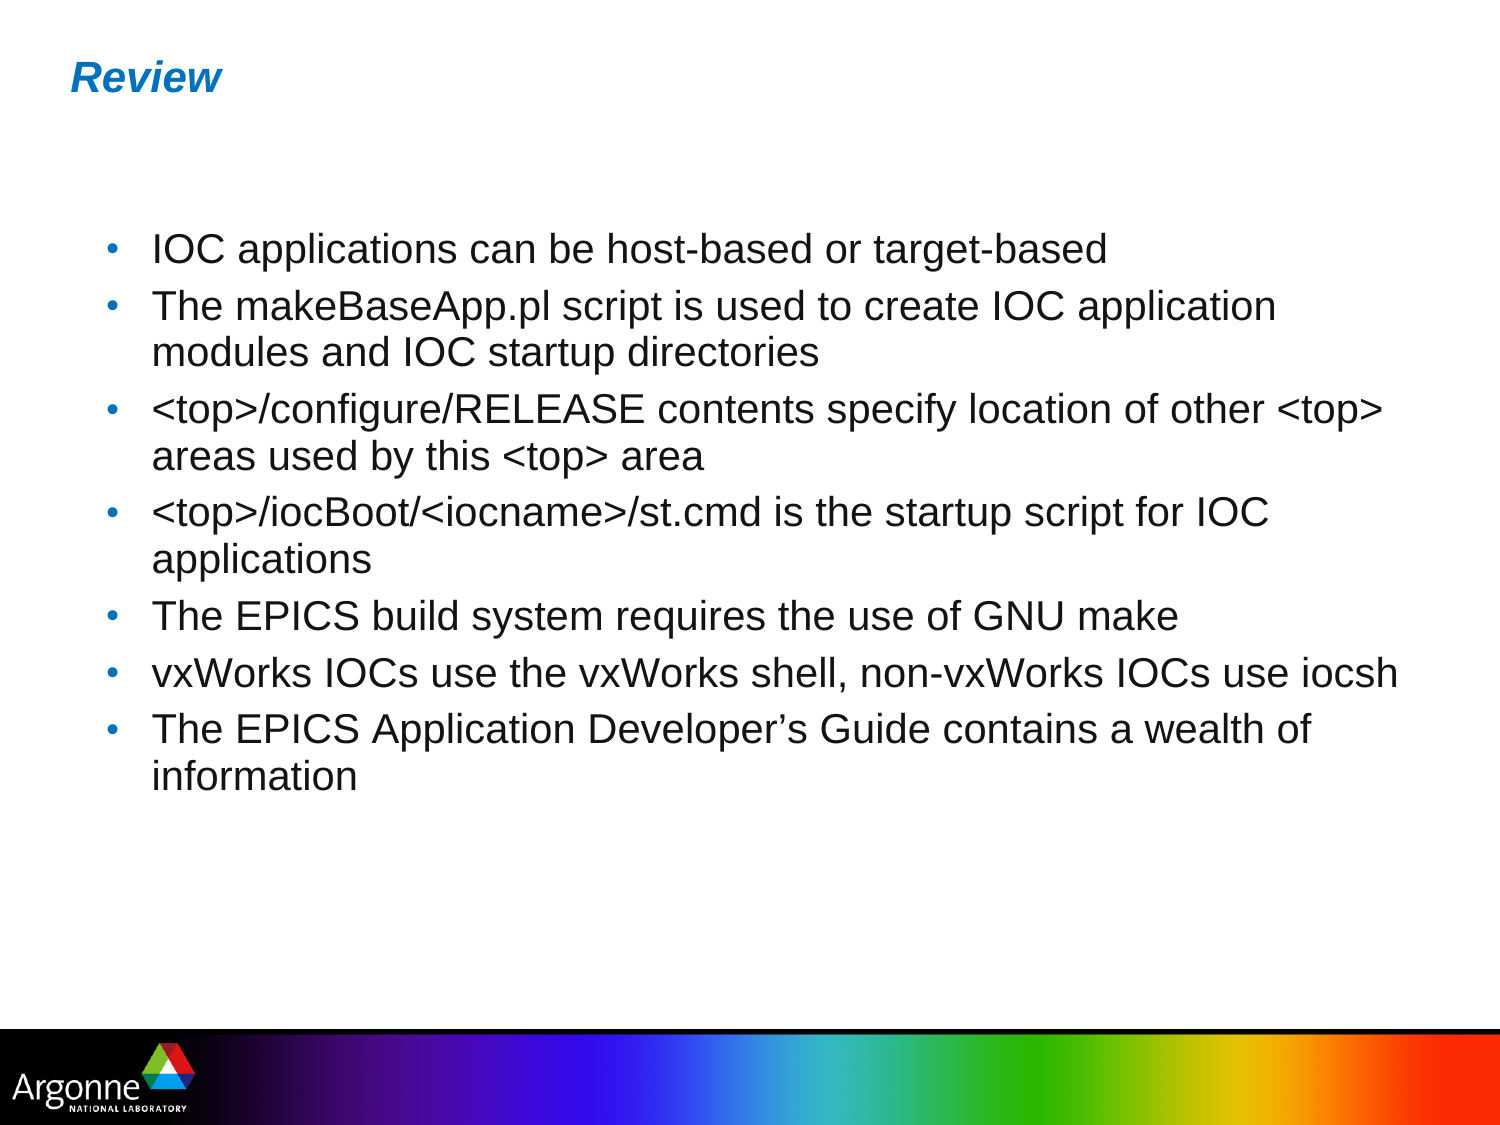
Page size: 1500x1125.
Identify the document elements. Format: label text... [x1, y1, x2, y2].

list IOC applications can be host-based or target-based The makeBaseApp.pl script is used to create IOC application modules and IOC startup directories <top>/configure/RELEASE contents specify location of other <top> areas used by this <top> area <top>/iocBoot/<iocname>/st.cmd is the startup script for IOC applications The EPICS build system requires the use of GNU make vxWorks IOCs use the vxWorks shell, non-vxWorks IOCs use iocsh The EPICS Application Developer’s Guide contains a wealth of information [90, 217, 1435, 907]
picture [0, 1029, 1500, 1125]
title Review [55, 57, 1361, 113]
